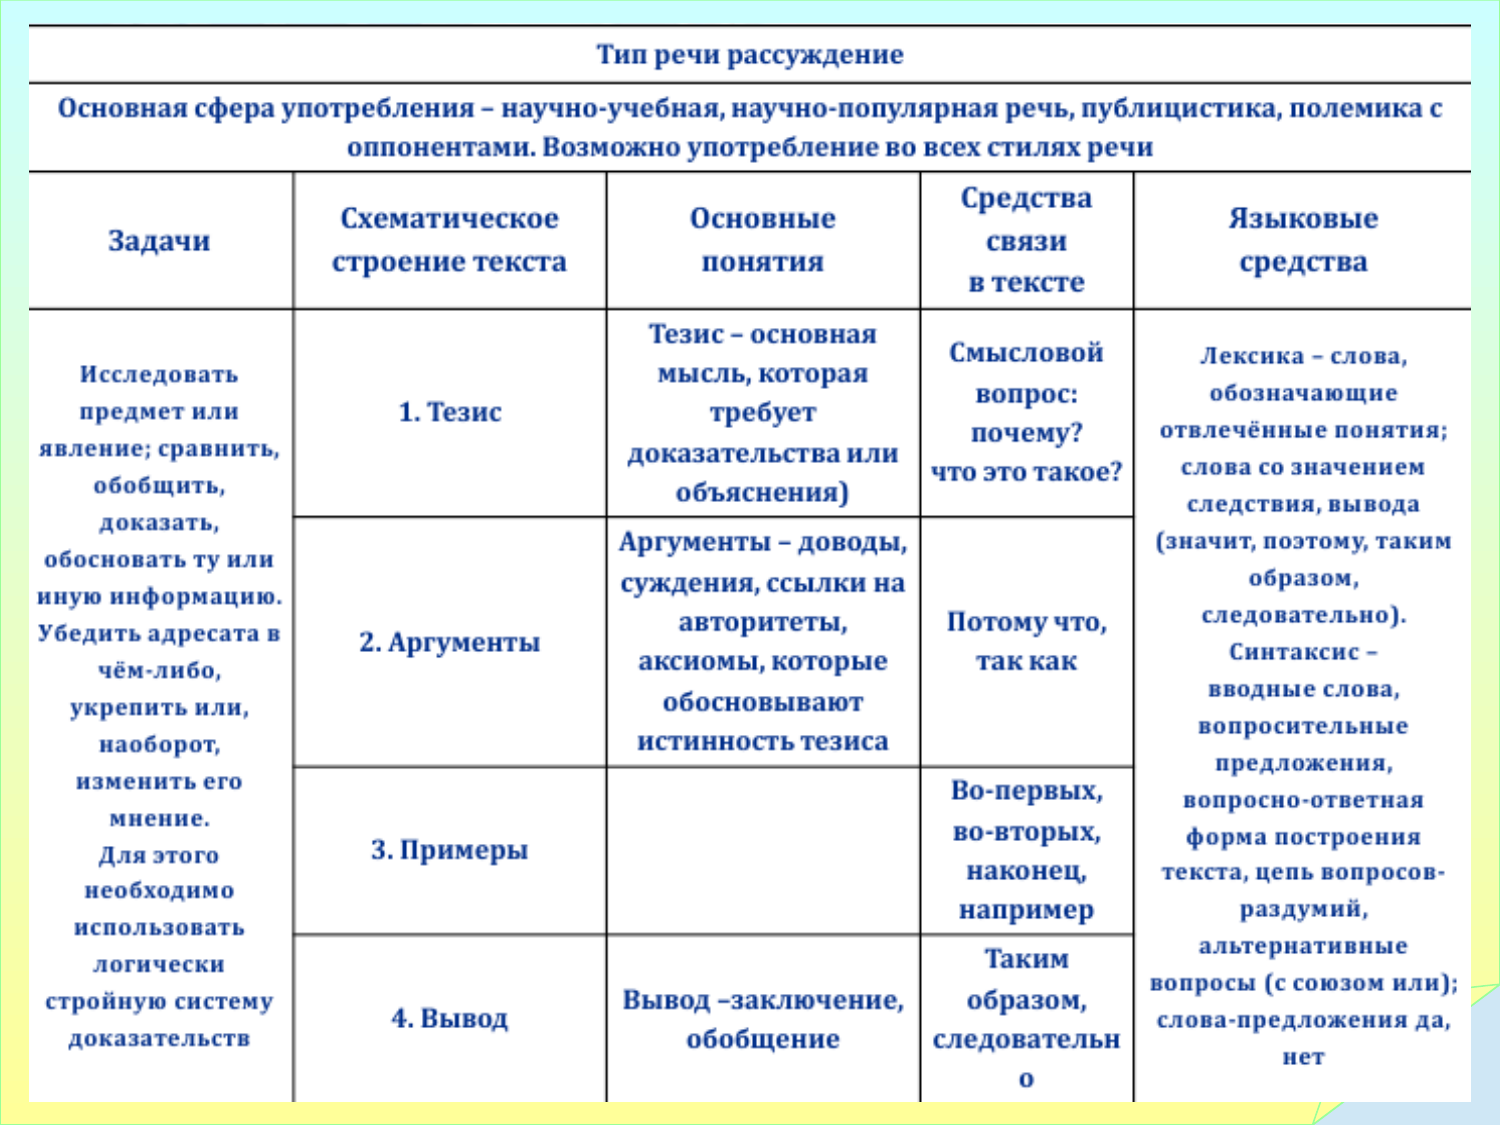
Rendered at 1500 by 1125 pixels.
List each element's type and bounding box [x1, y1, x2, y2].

picture [29, 23, 1471, 1102]
text_box [0, 0, 1500, 1125]
